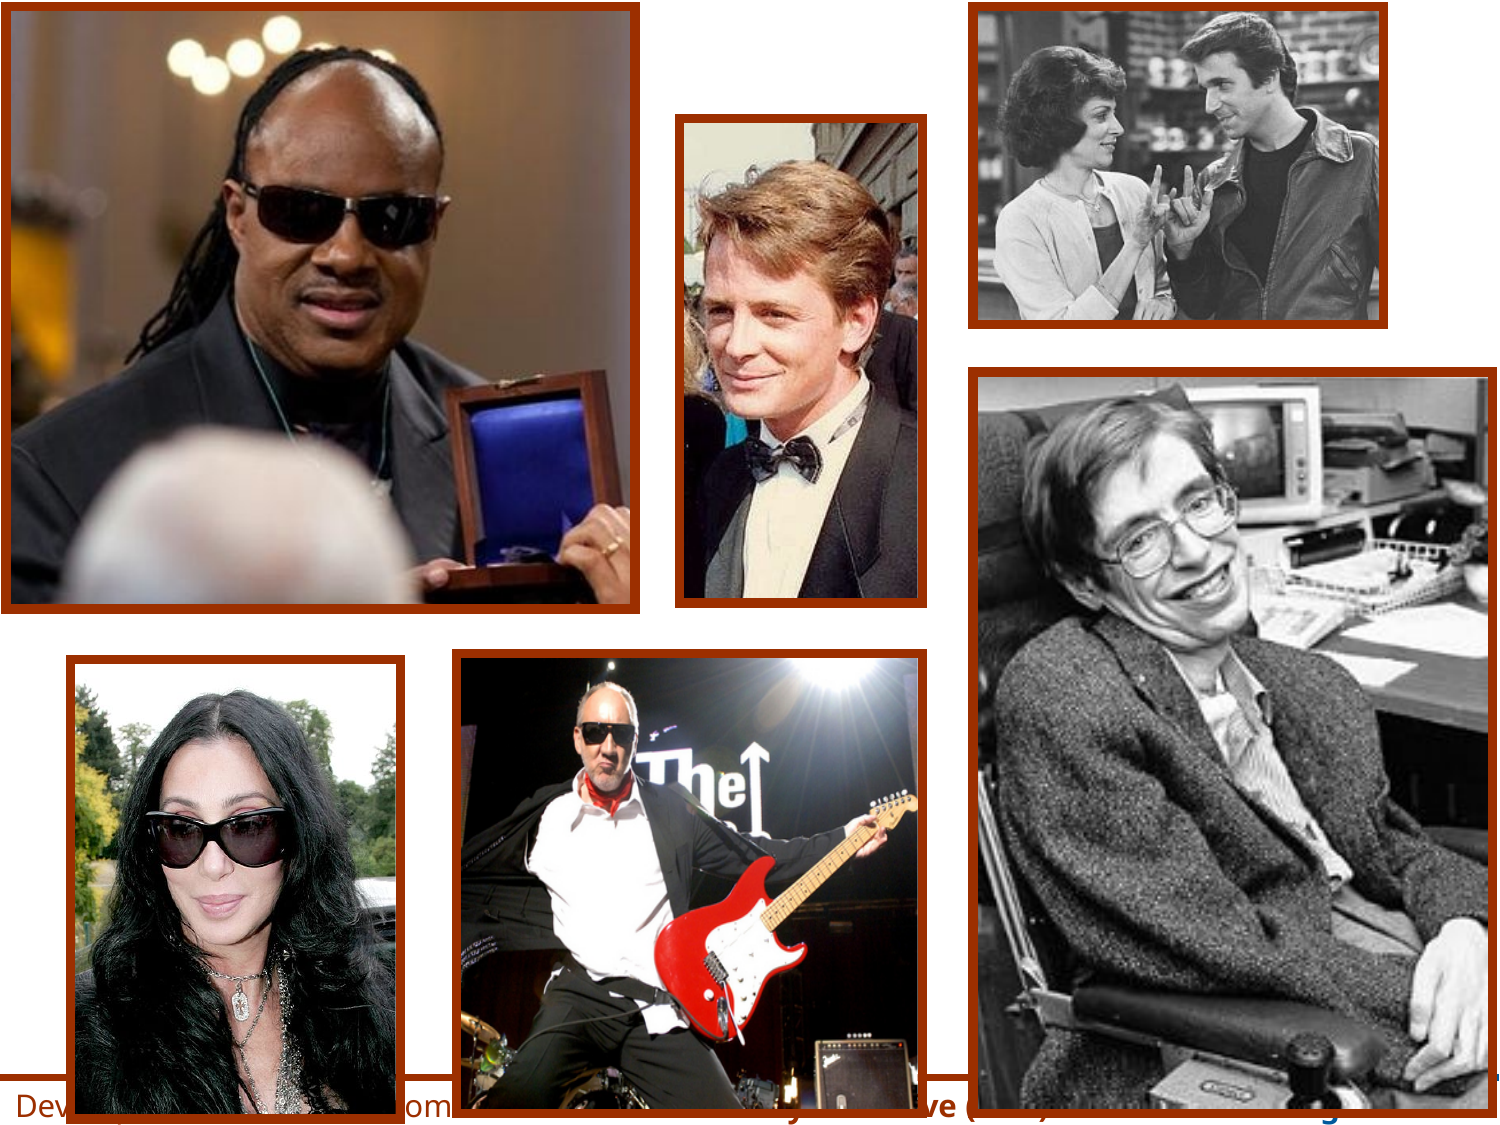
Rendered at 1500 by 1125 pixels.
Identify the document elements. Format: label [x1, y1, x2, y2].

picture [684, 122, 918, 599]
picture [977, 11, 1379, 321]
picture [75, 664, 396, 1115]
picture [461, 658, 918, 1109]
picture [10, 11, 631, 605]
picture [977, 376, 1488, 1109]
